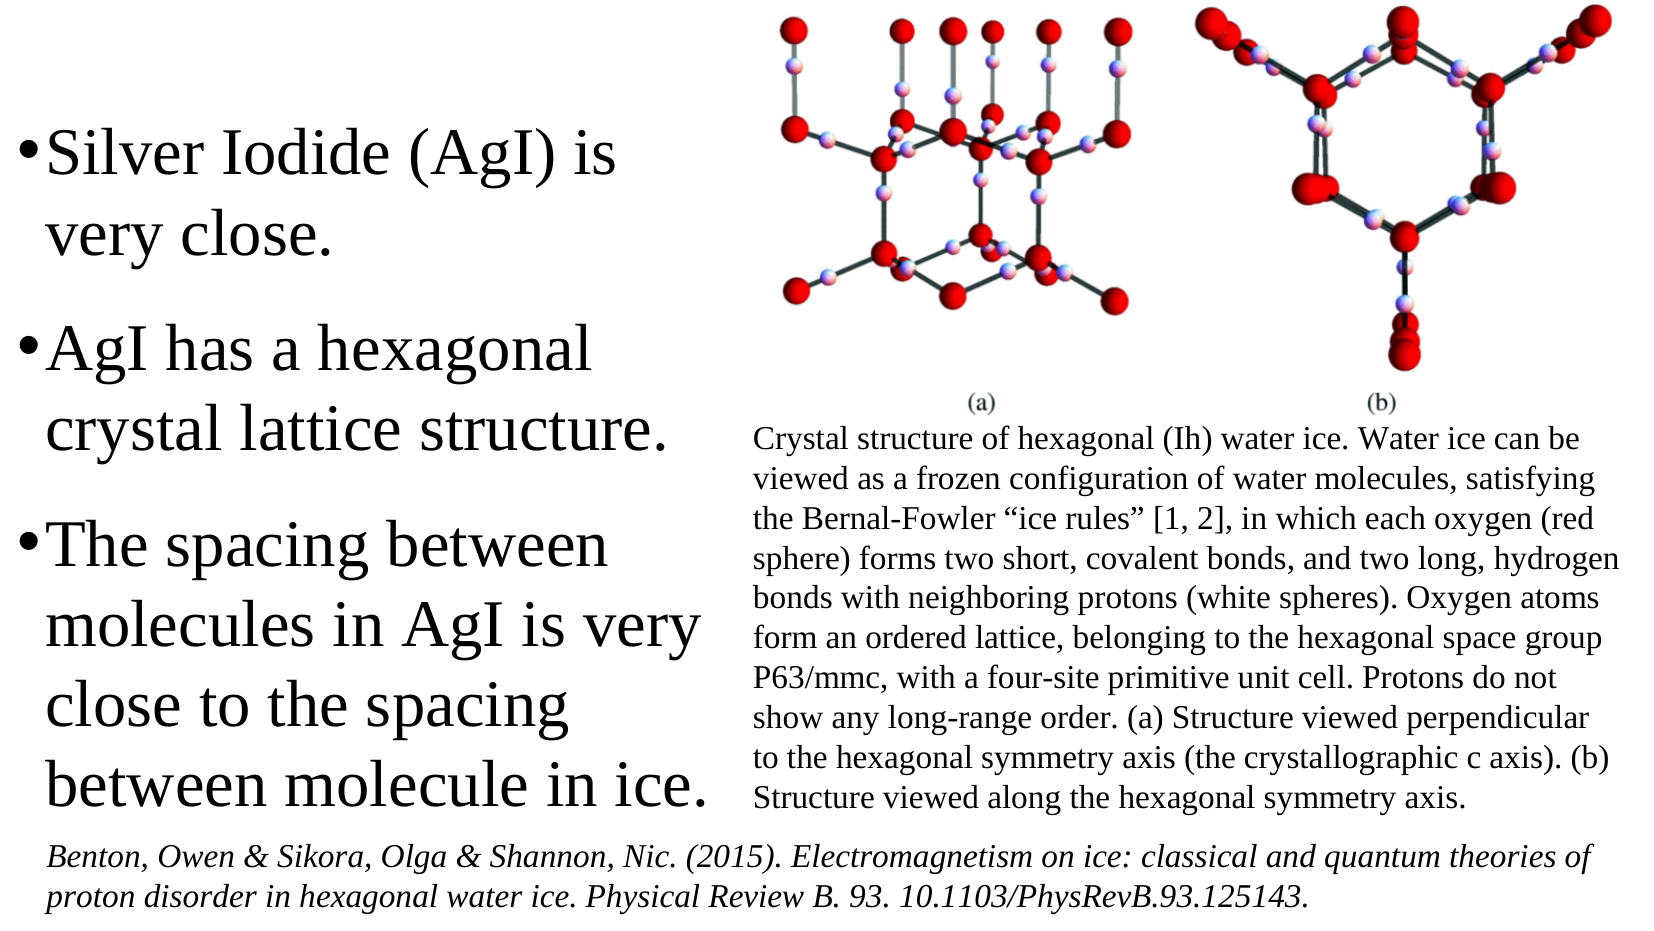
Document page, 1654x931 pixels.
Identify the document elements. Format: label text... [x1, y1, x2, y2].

text_box Benton, Owen & Sikora, Olga & Shannon, Nic. (2015). Electromagnetism on ice: classical and quantum theories of proton disorder in hexagonal water ice. Physical Review B. 93. 10.1103/PhysRevB.93.125143. [31, 826, 1633, 931]
text_box Crystal structure of hexagonal (Ih) water ice. Water ice can be viewed as a frozen configuration of water molecules, satisfying the Bernal-Fowler “ice rules” [1, 2], in which each oxygen (red sphere) forms two short, covalent bonds, and two long, hydrogen bonds with neighboring protons (white spheres). Oxygen atoms form an ordered lattice, belonging to the hexagonal space group P63/mmc, with a four-site primitive unit cell. Protons do not show any long-range order. (a) Structure viewed perpendicular to the hexagonal symmetry axis (the crystallographic c axis). (b) Structure viewed along the hexagonal symmetry axis. [738, 408, 1639, 823]
list Silver Iodide (AgI) is very close. AgI has a hexagonal crystal lattice structure. The spacing between molecules in AgI is very close to the spacing between molecule in ice. [2, 100, 753, 820]
picture [775, 2, 1612, 408]
